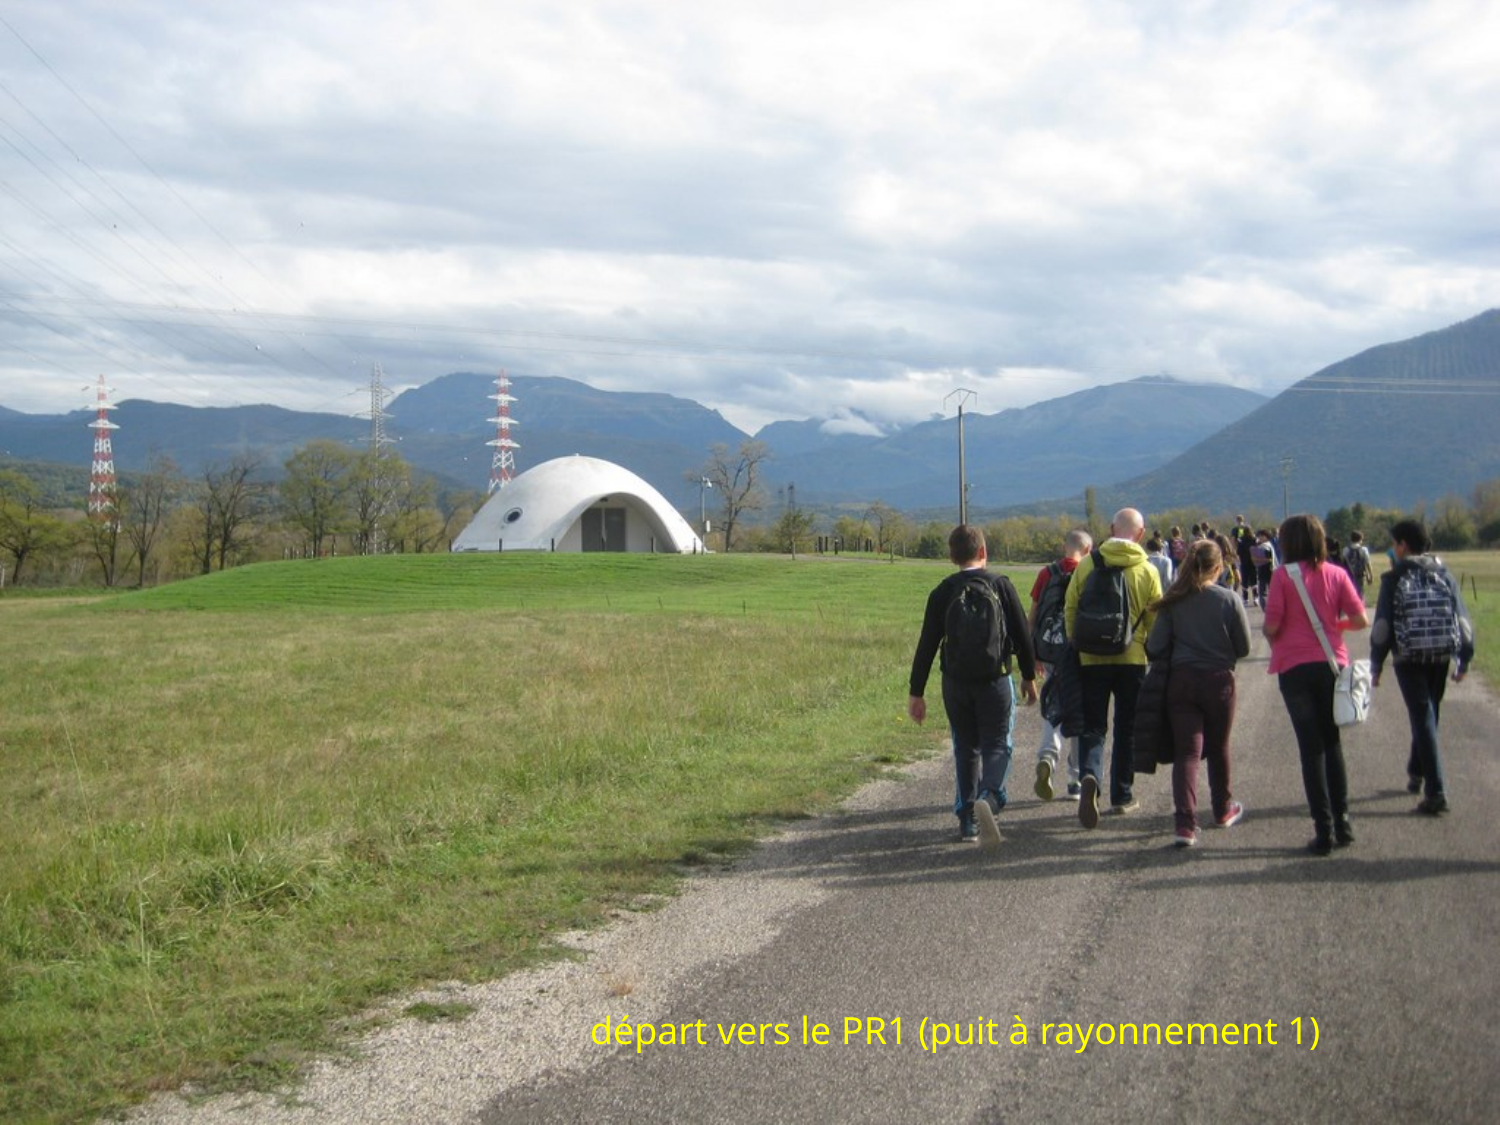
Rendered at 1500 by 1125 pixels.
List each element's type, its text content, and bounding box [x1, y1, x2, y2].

picture [0, 0, 1500, 1125]
text_box départ vers le PR1 (puit à rayonnement 1) [419, 999, 1492, 1060]
